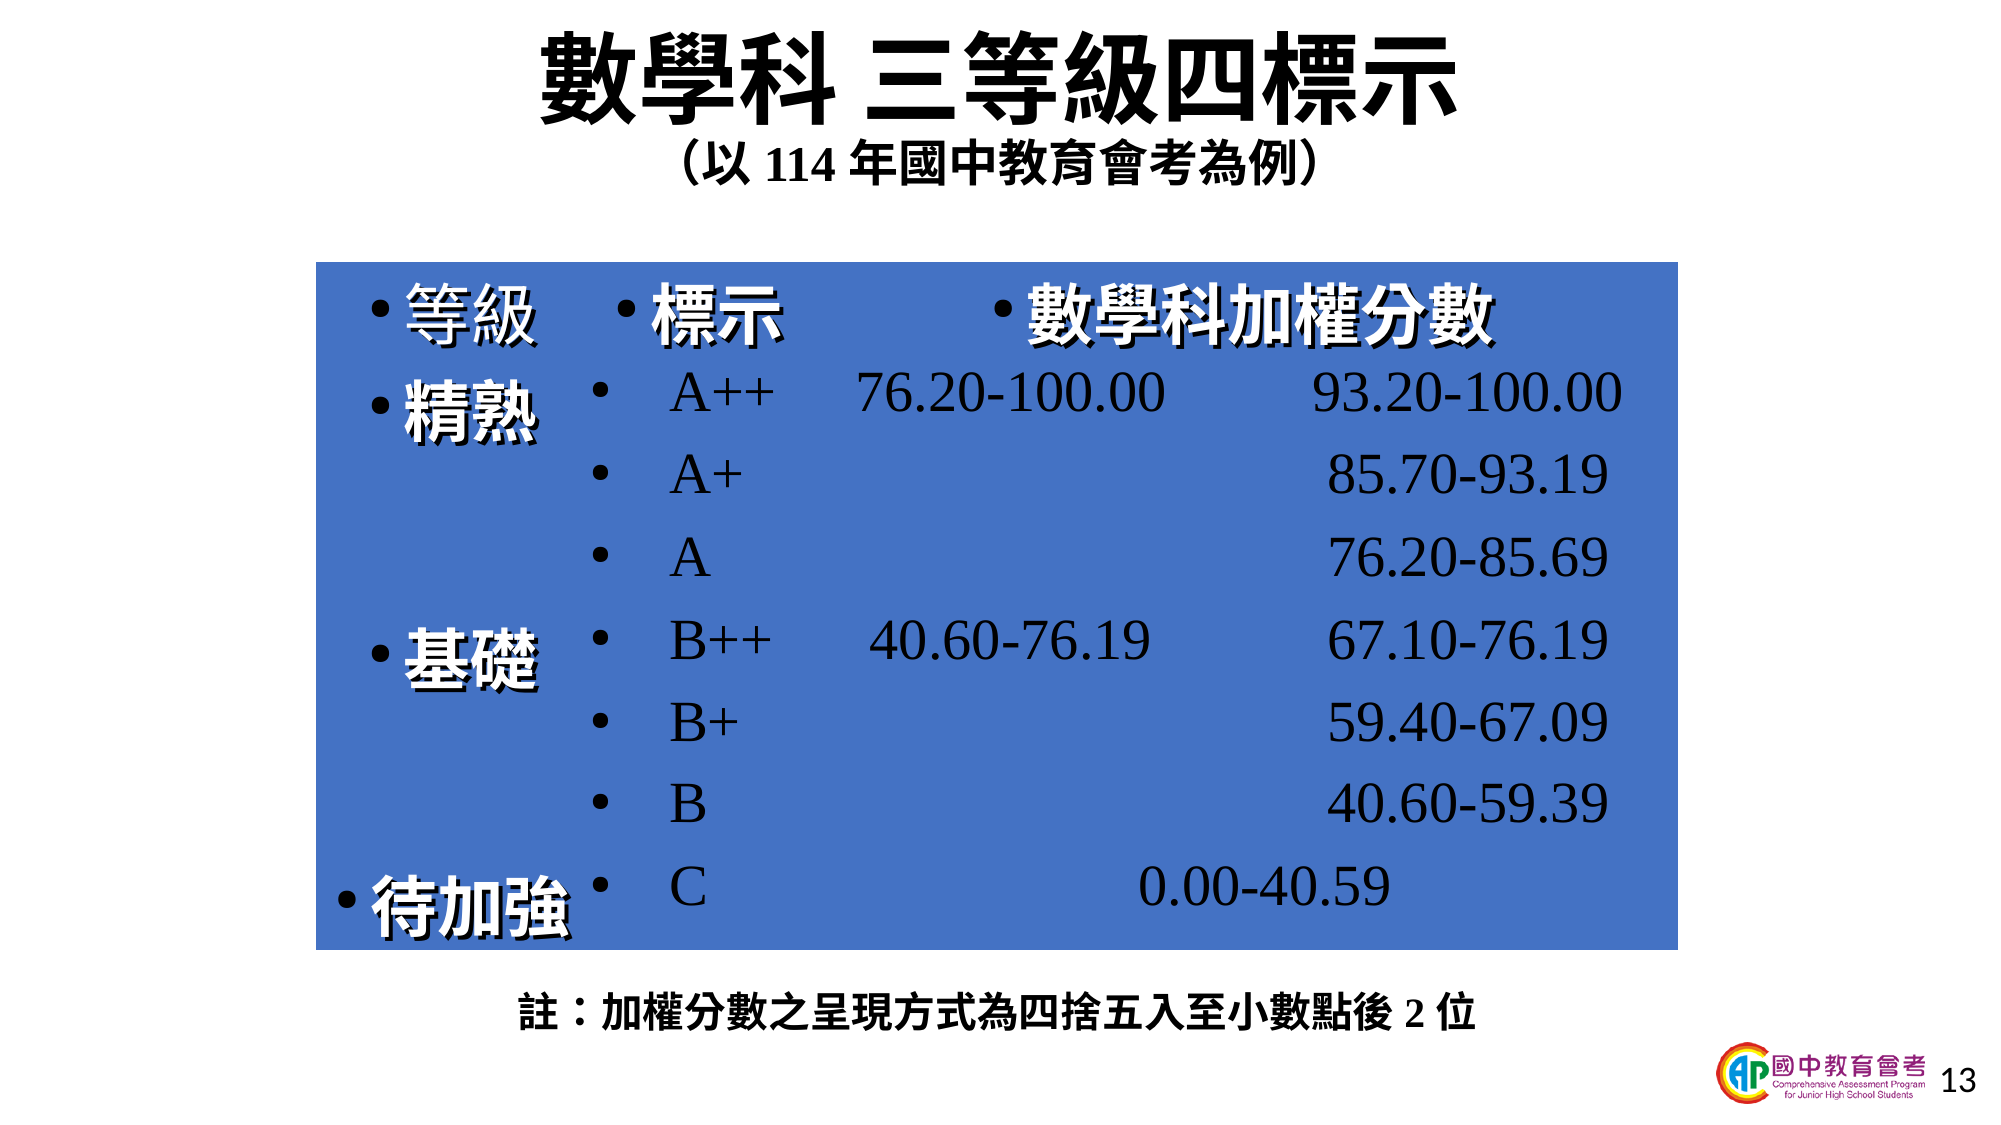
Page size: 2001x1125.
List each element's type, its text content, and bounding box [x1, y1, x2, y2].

table_cell C [590, 854, 808, 950]
table_cell 基礎 [316, 607, 590, 854]
table_cell 59.40-67.09 [1214, 690, 1678, 771]
table_cell 40.60-76.19 [808, 607, 1214, 854]
table_cell 67.10-76.19 [1214, 607, 1678, 690]
text_box [1923, 1047, 2000, 1108]
title 數學科 三等級四標示 （以114年國中教育會考為例） [137, 2, 1863, 220]
table_cell B [590, 771, 808, 854]
table_cell A [590, 524, 808, 607]
table_cell 76.20-100.00 [808, 359, 1214, 607]
table_header 數學科加權分數 [808, 262, 1678, 359]
table_cell 0.00-40.59 [808, 854, 1678, 950]
table_cell A+ [590, 442, 808, 524]
table_cell 76.20-85.69 [1214, 524, 1678, 607]
table_cell 93.20-100.00 [1214, 359, 1678, 442]
table_cell 85.70-93.19 [1214, 442, 1678, 524]
table_cell 精熟 [316, 359, 590, 607]
table_cell A++ [590, 359, 808, 442]
text_box 註：加權分數之呈現方式為四捨五入至小數點後2位 [502, 978, 1748, 1045]
table_header 標示 [590, 262, 808, 359]
table_cell 40.60-59.39 [1214, 771, 1678, 854]
table_cell B+ [590, 690, 808, 771]
table_cell 待加強 [316, 854, 590, 950]
table_cell B++ [590, 607, 808, 690]
table_header 等級 [316, 262, 590, 359]
